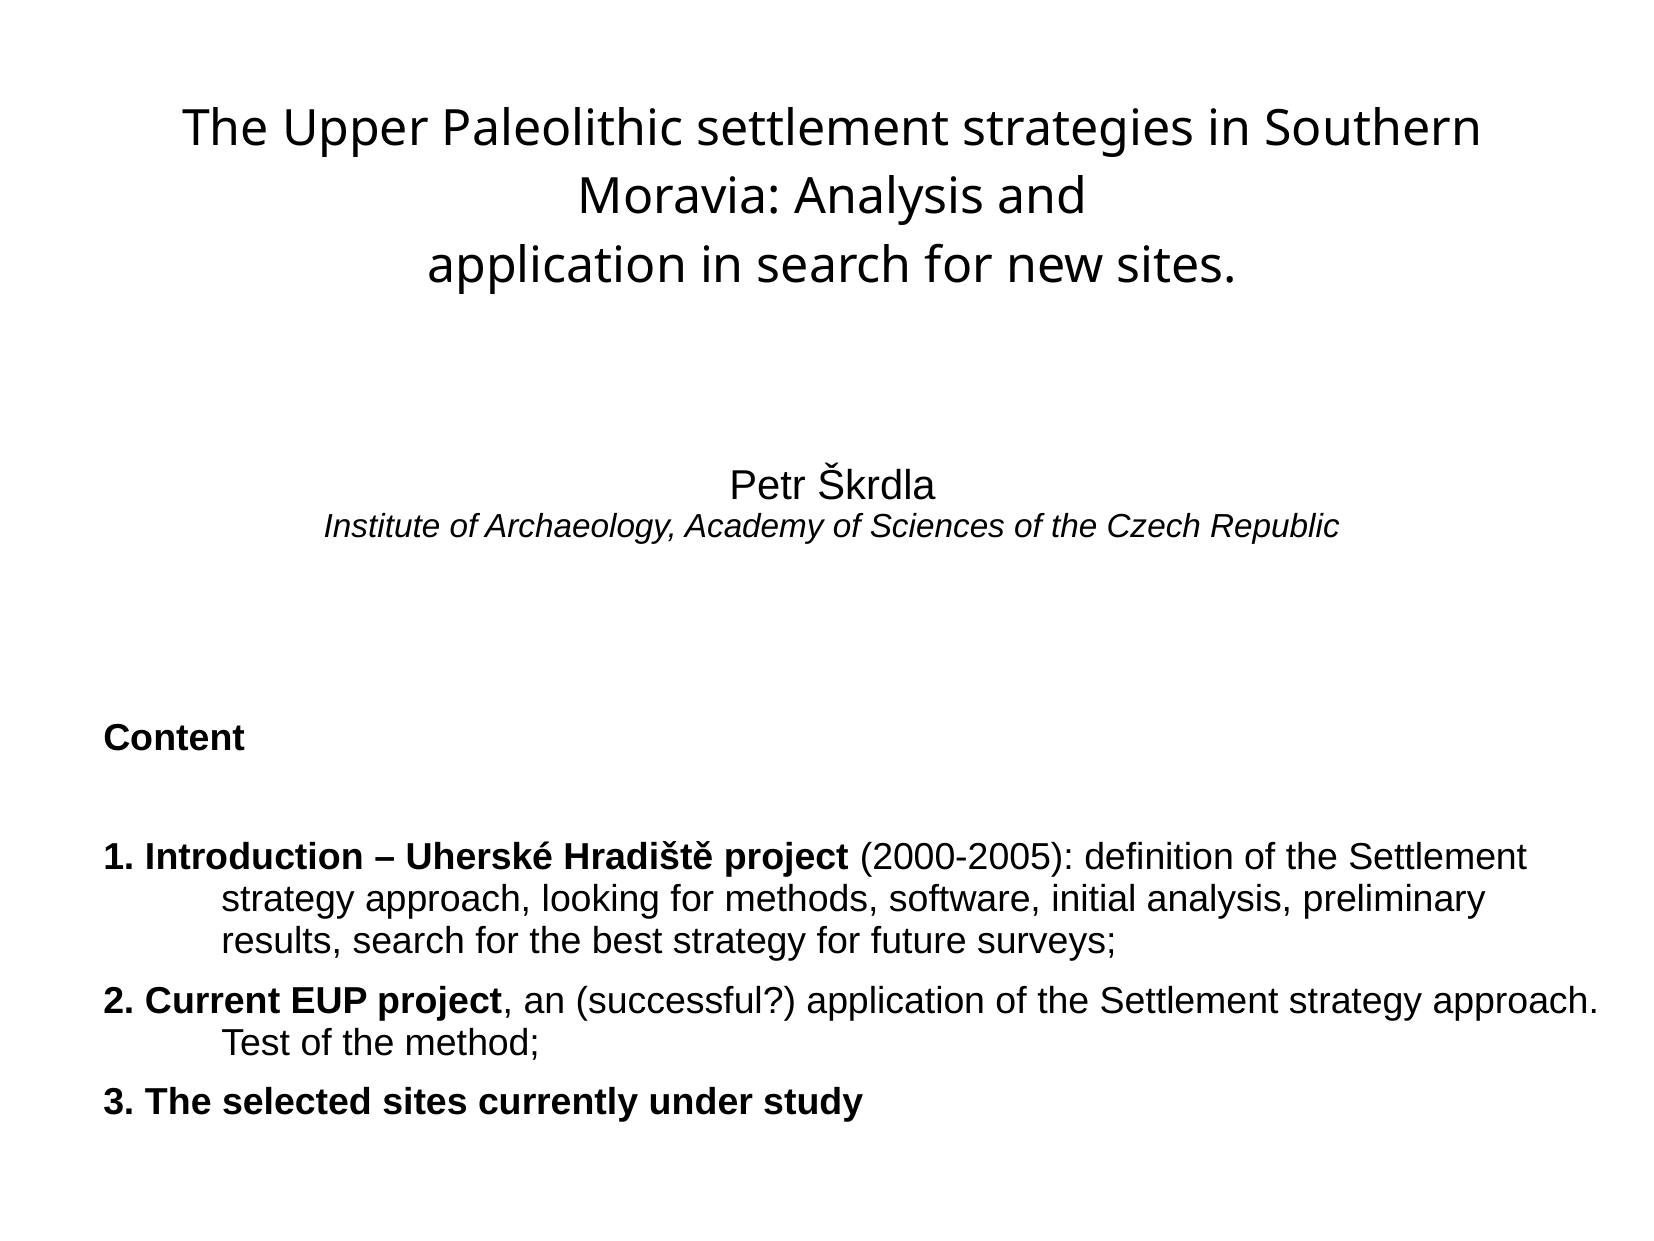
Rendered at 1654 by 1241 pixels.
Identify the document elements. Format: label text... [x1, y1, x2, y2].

text_box Content 1. Introduction – Uherské Hradiště project (2000-2005): definition of the Settlement strategy approach, looking for methods, software, initial analysis, preliminary results, search for the best strategy for future surveys; 2. Current EUP project, an (successful?) application of the Settlement strategy approach. Test of the method; 3. The selected sites currently under study [88, 708, 1625, 1136]
title The Upper Paleolithic settlement strategies in Southern Moravia: Analysis and application in search for new sites. [88, 88, 1577, 301]
subtitle Petr Škrdla Institute of Archaeology, Academy of Sciences of the Czech Republic [88, 356, 1577, 650]
